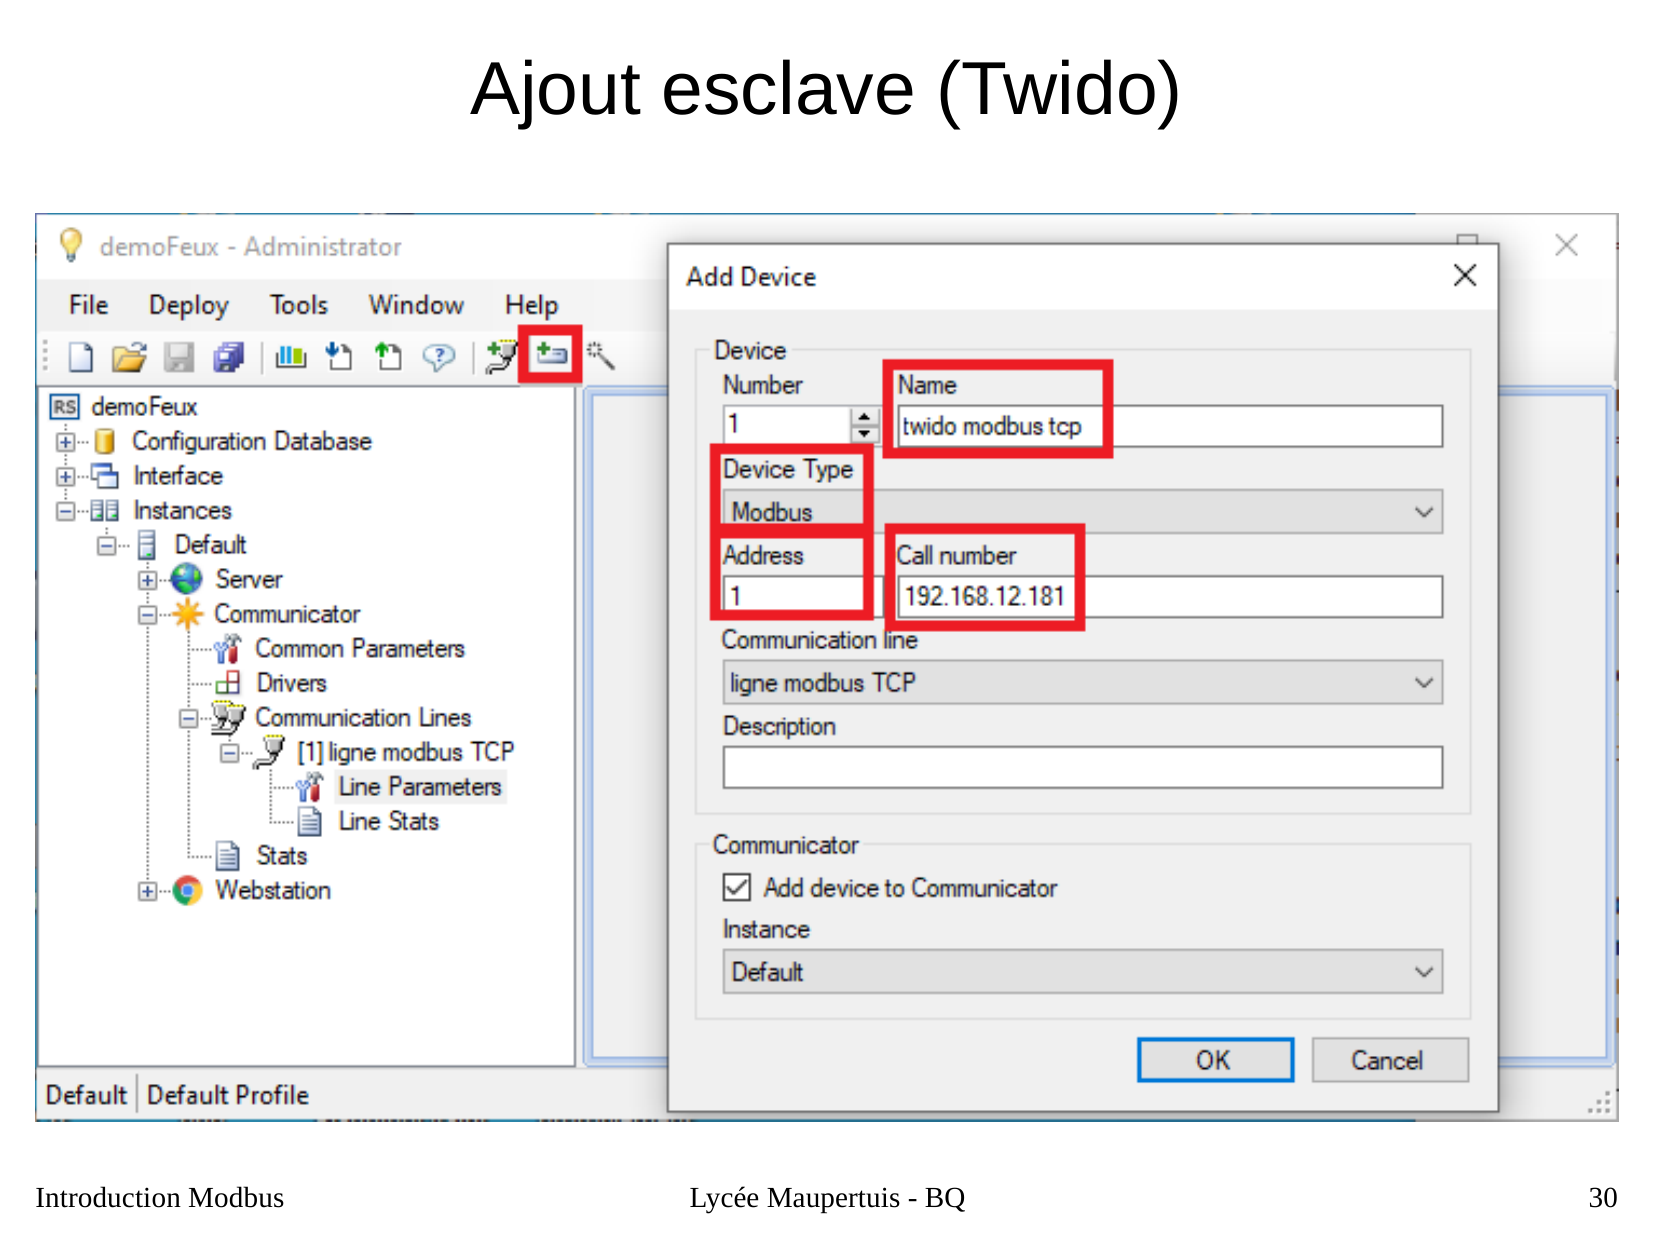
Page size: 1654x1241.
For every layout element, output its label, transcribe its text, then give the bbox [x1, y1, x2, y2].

picture [35, 213, 1619, 1122]
title Ajout esclave (Twido) [35, 35, 1619, 142]
